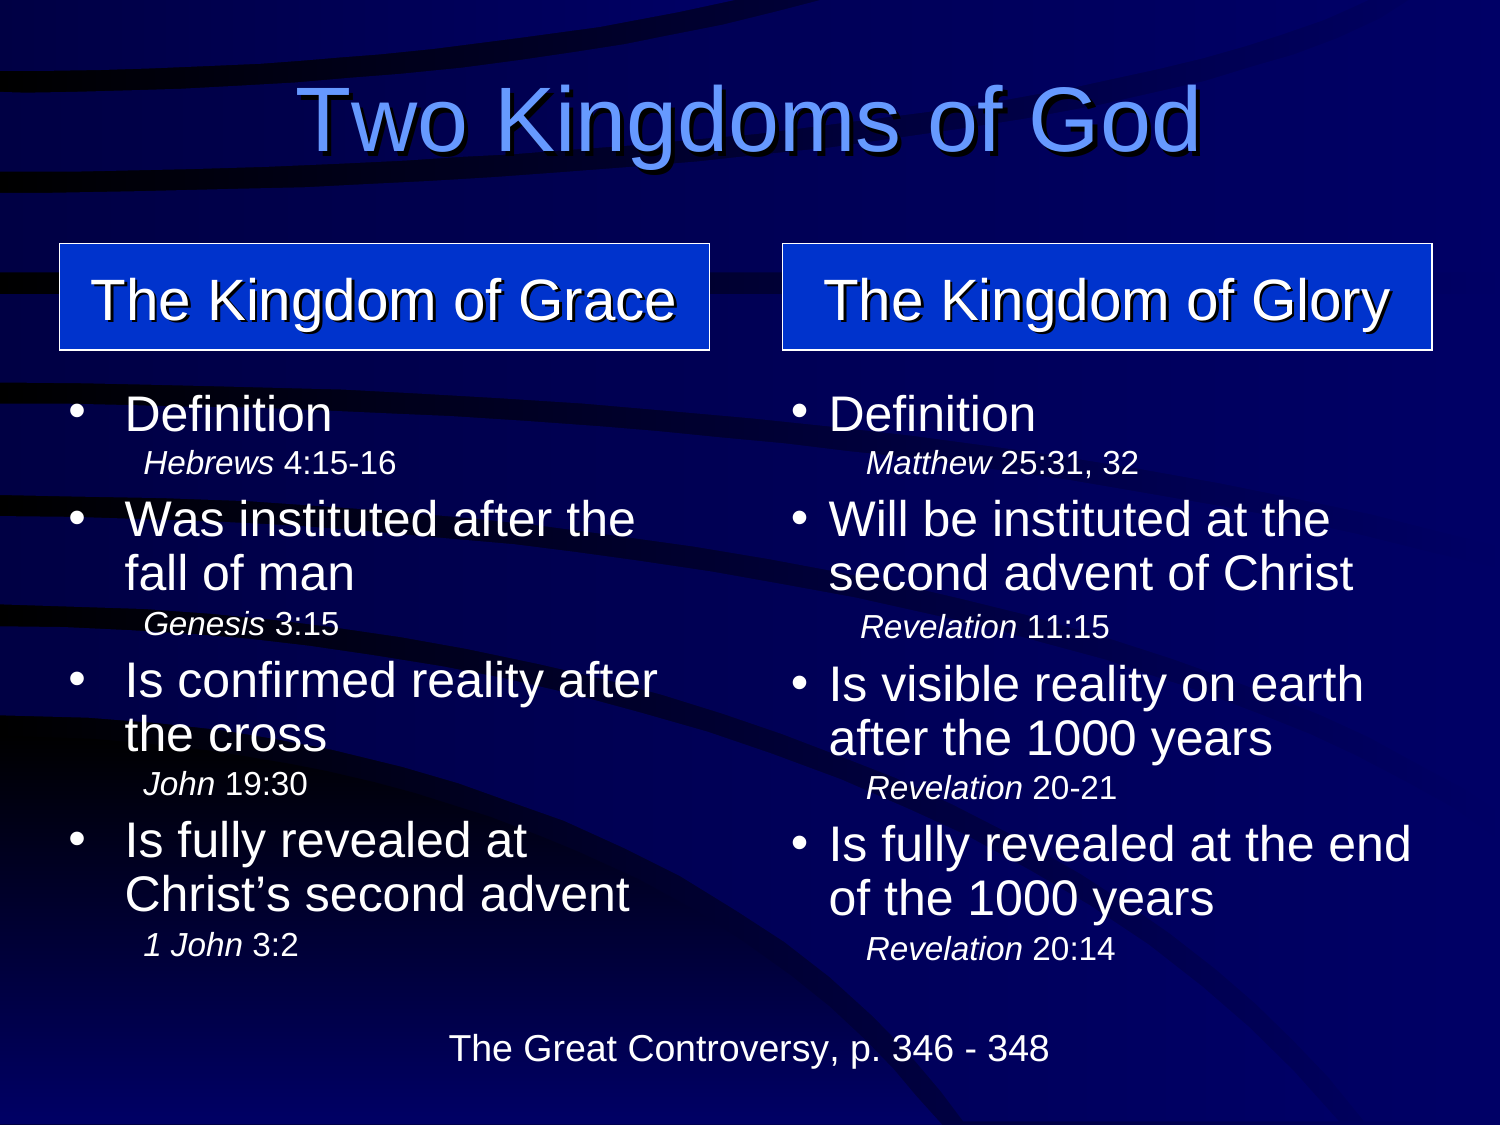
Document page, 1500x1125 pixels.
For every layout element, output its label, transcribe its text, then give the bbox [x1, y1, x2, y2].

text_box Definition Matthew 25:31, 32 Will be instituted at the second advent of Christ Revelation 11:15 Is visible reality on earth after the 1000 years Revelation 20-21 Is fully revealed at the end of the 1000 years Revelation 20:14 [776, 384, 1439, 988]
text_box The Kingdom of Grace [59, 243, 710, 350]
text_box Definition Hebrews 4:15-16 Was instituted after the fall of man Genesis 3:15 Is confirmed reality after the cross John 19:30 Is fully revealed at Christ’s second advent 1 John 3:2 [53, 384, 716, 988]
text_box Two Kingdoms of God [74, 21, 1425, 209]
text_box The Kingdom of Glory [782, 243, 1433, 350]
text_box The Great Controversy, p. 346 - 348 [433, 1015, 1066, 1077]
